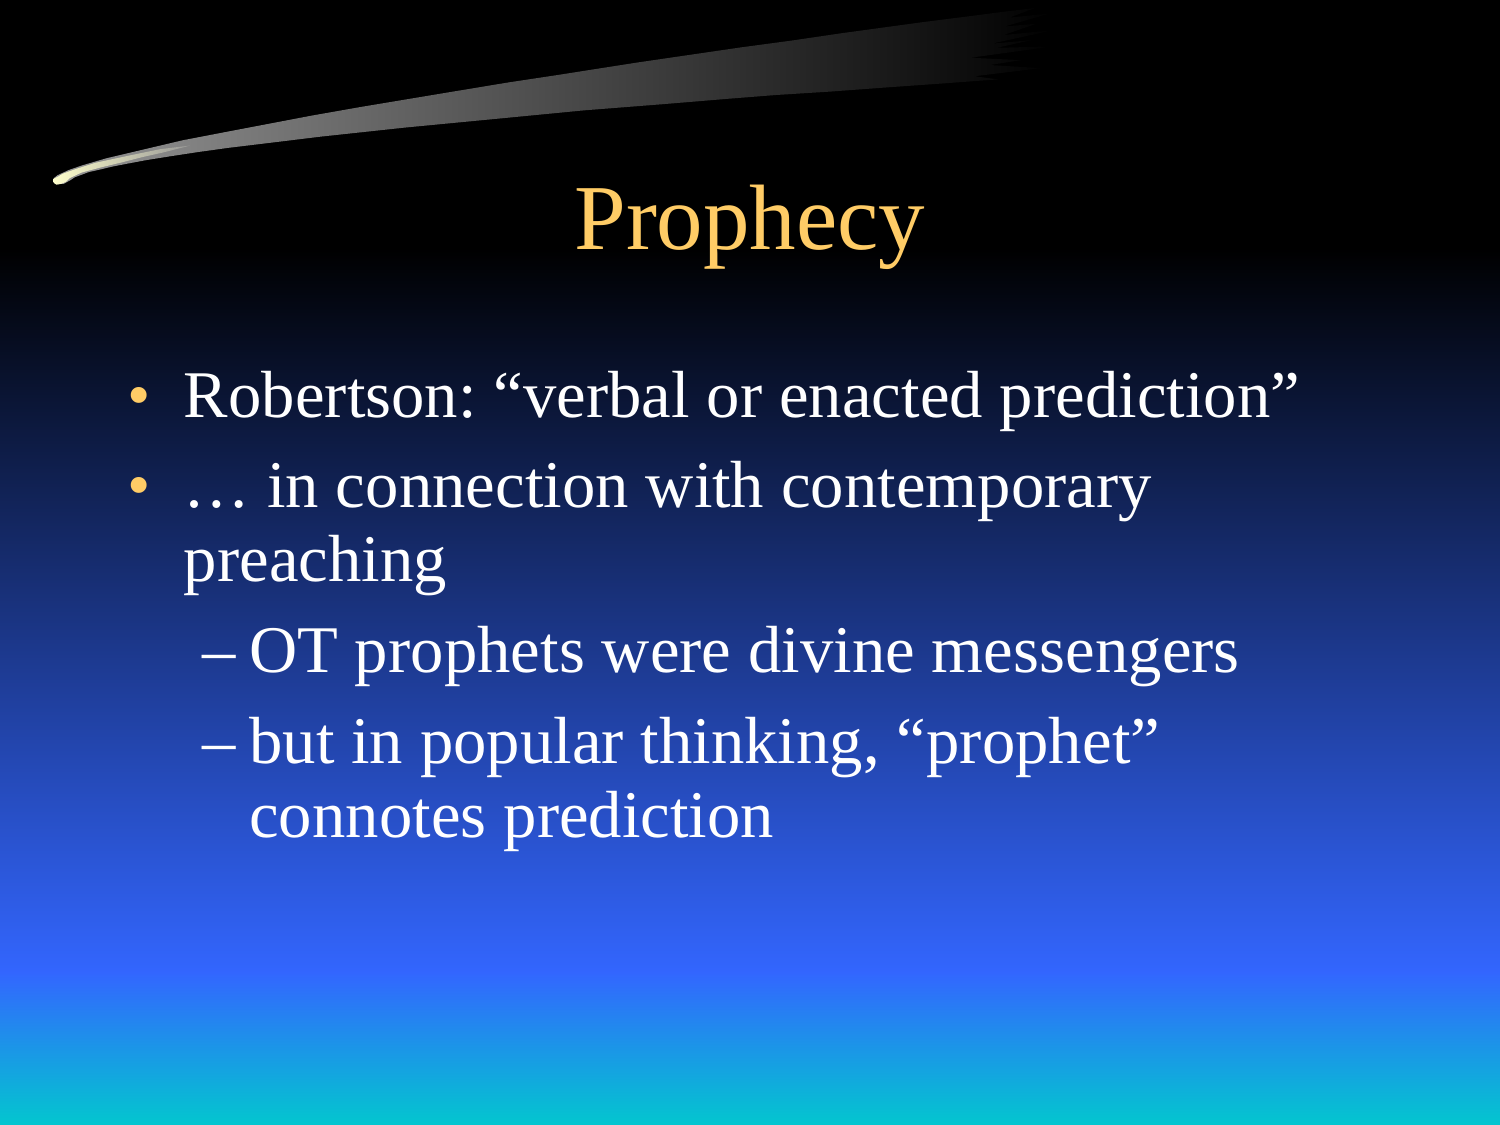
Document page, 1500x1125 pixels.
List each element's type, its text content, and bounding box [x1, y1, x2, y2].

title Prophecy [112, 124, 1388, 313]
list Robertson: “verbal or enacted prediction” … in connection with contemporary preaching OT prophets were divine messengers but in popular thinking, “prophet” connotes prediction [112, 350, 1388, 1026]
